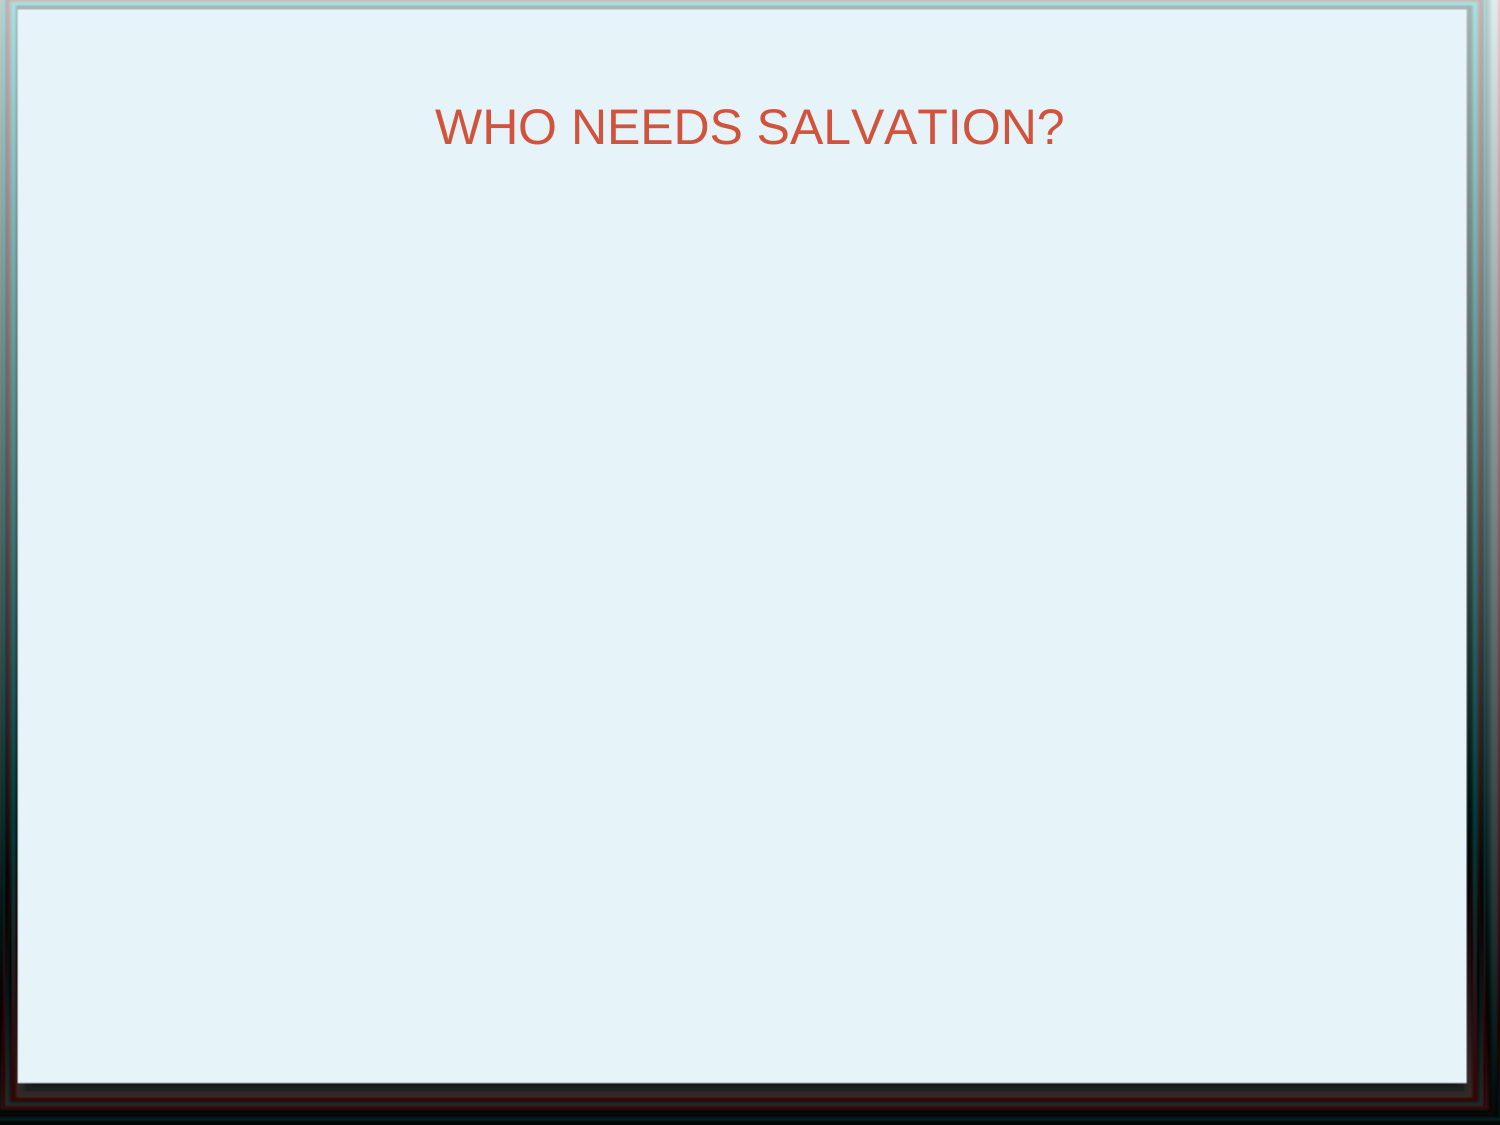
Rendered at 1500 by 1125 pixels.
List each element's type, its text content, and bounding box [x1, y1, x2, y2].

picture [0, 0, 1500, 1125]
title WHO NEEDS SALVATION? [75, 87, 1425, 413]
